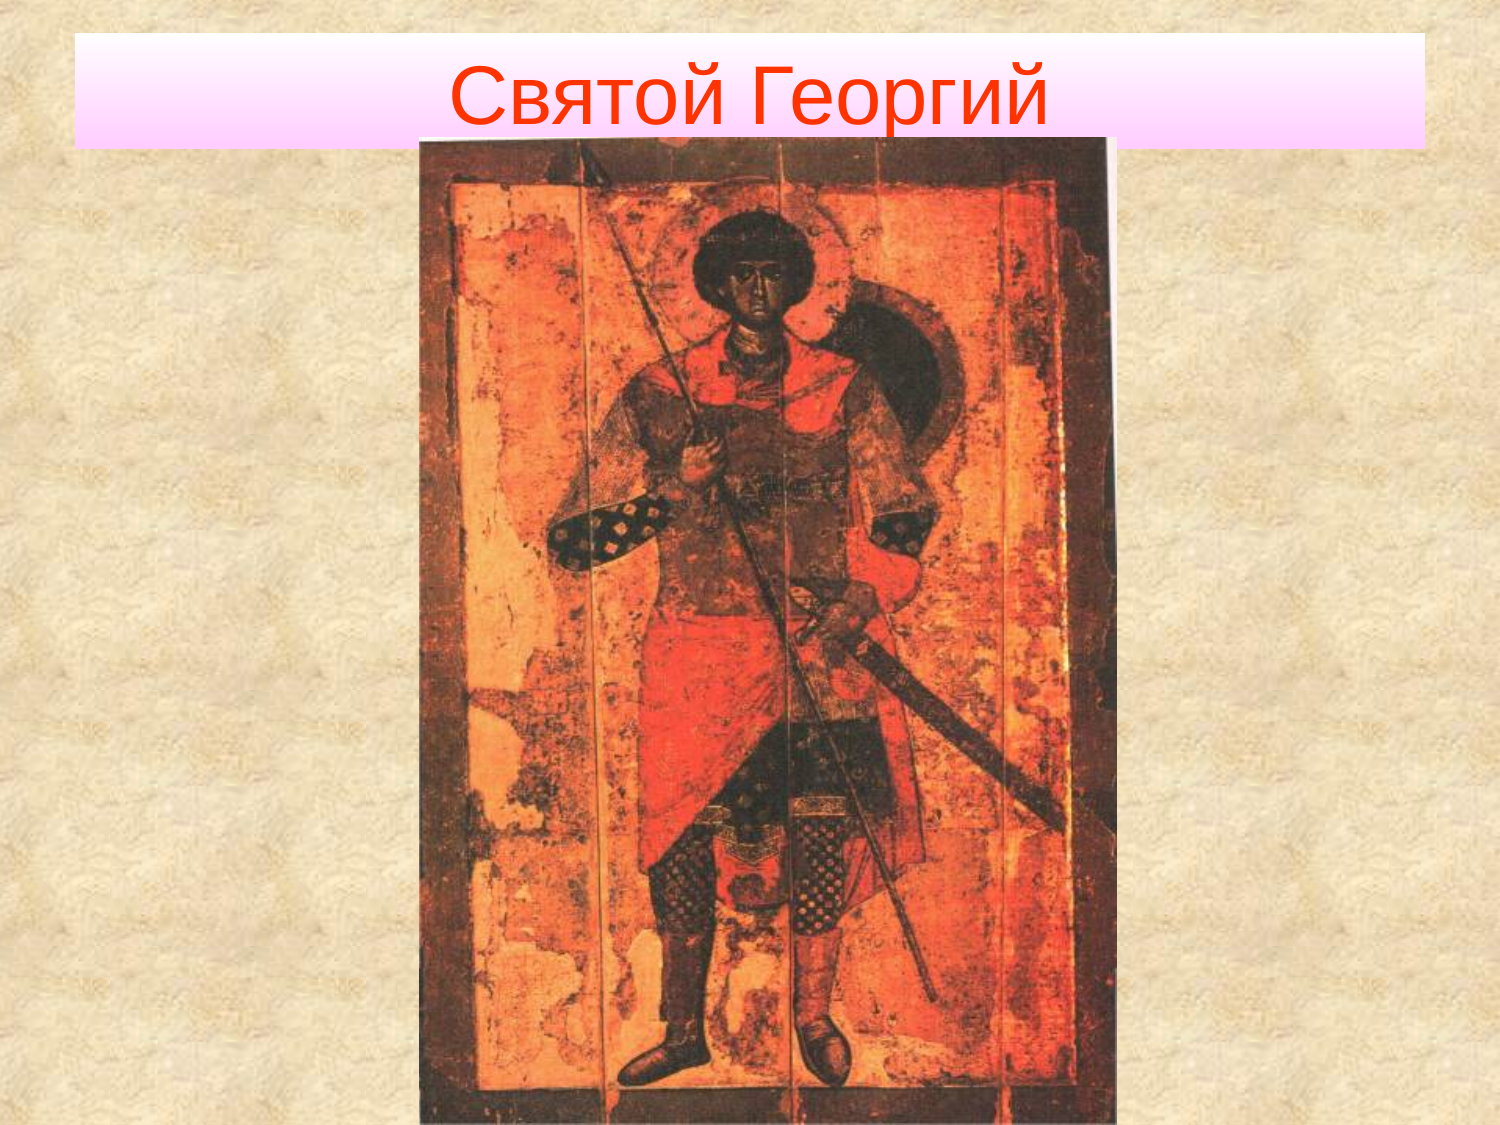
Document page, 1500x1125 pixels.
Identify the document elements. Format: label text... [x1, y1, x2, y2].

title Святой Георгий [75, 33, 1426, 149]
picture [0, 0, 1500, 1125]
text_box [419, 137, 1117, 1125]
